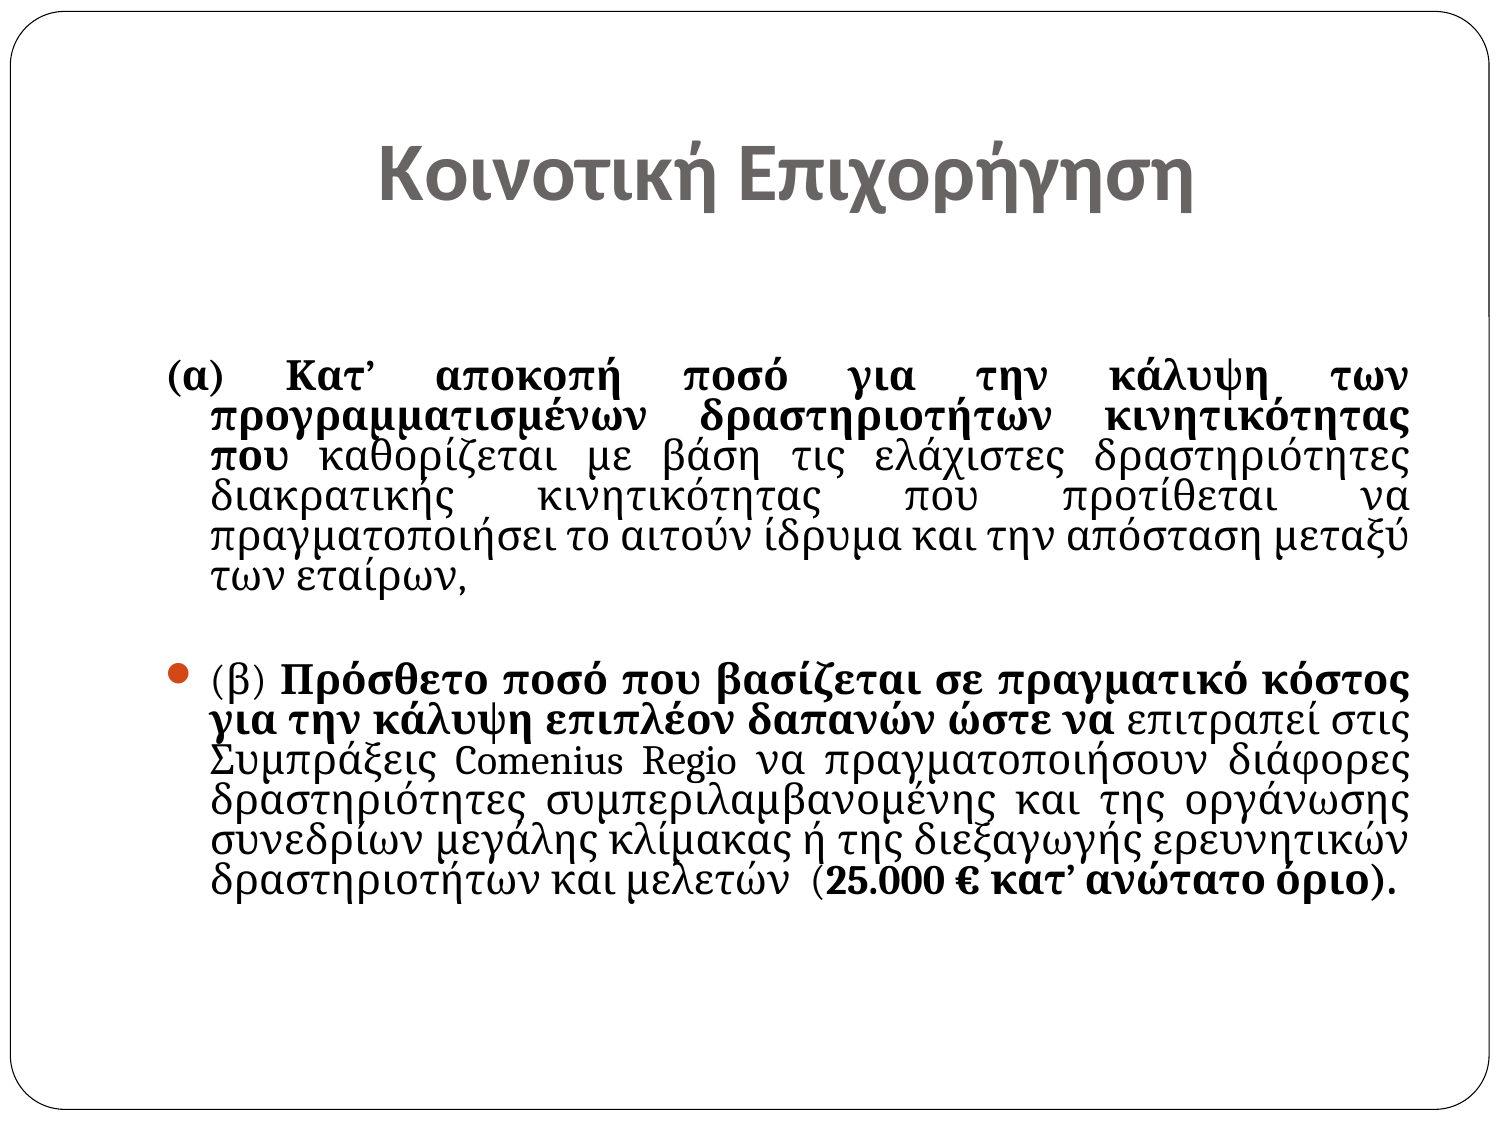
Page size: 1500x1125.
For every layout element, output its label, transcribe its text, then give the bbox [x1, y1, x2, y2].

list (α) Κατ’ αποκοπή ποσό για την κάλυψη των προγραμματισμένων δραστηριοτήτων κινητικότητας που καθορίζεται με βάση τις ελάχιστες δραστηριότητες διακρατικής κινητικότητας που προτίθεται να πραγματοποιήσει το αιτούν ίδρυμα και την απόσταση μεταξύ των εταίρων, (β) Πρόσθετο ποσό που βασίζεται σε πραγματικό κόστος για την κάλυψη επιπλέον δαπανών ώστε να επιτραπεί στις Συμπράξεις Comenius Regio να πραγματοποιήσουν διάφορες δραστηριότητες συμπεριλαμβανομένης και της οργάνωσης συνεδρίων μεγάλης κλίμακας ή της διεξαγωγής ερευνητικών δραστηριοτήτων και μελετών (25.000 € κατ’ ανώτατο όριο). [150, 237, 1426, 988]
title Κοινοτική Επιχορήγηση [150, 44, 1426, 233]
